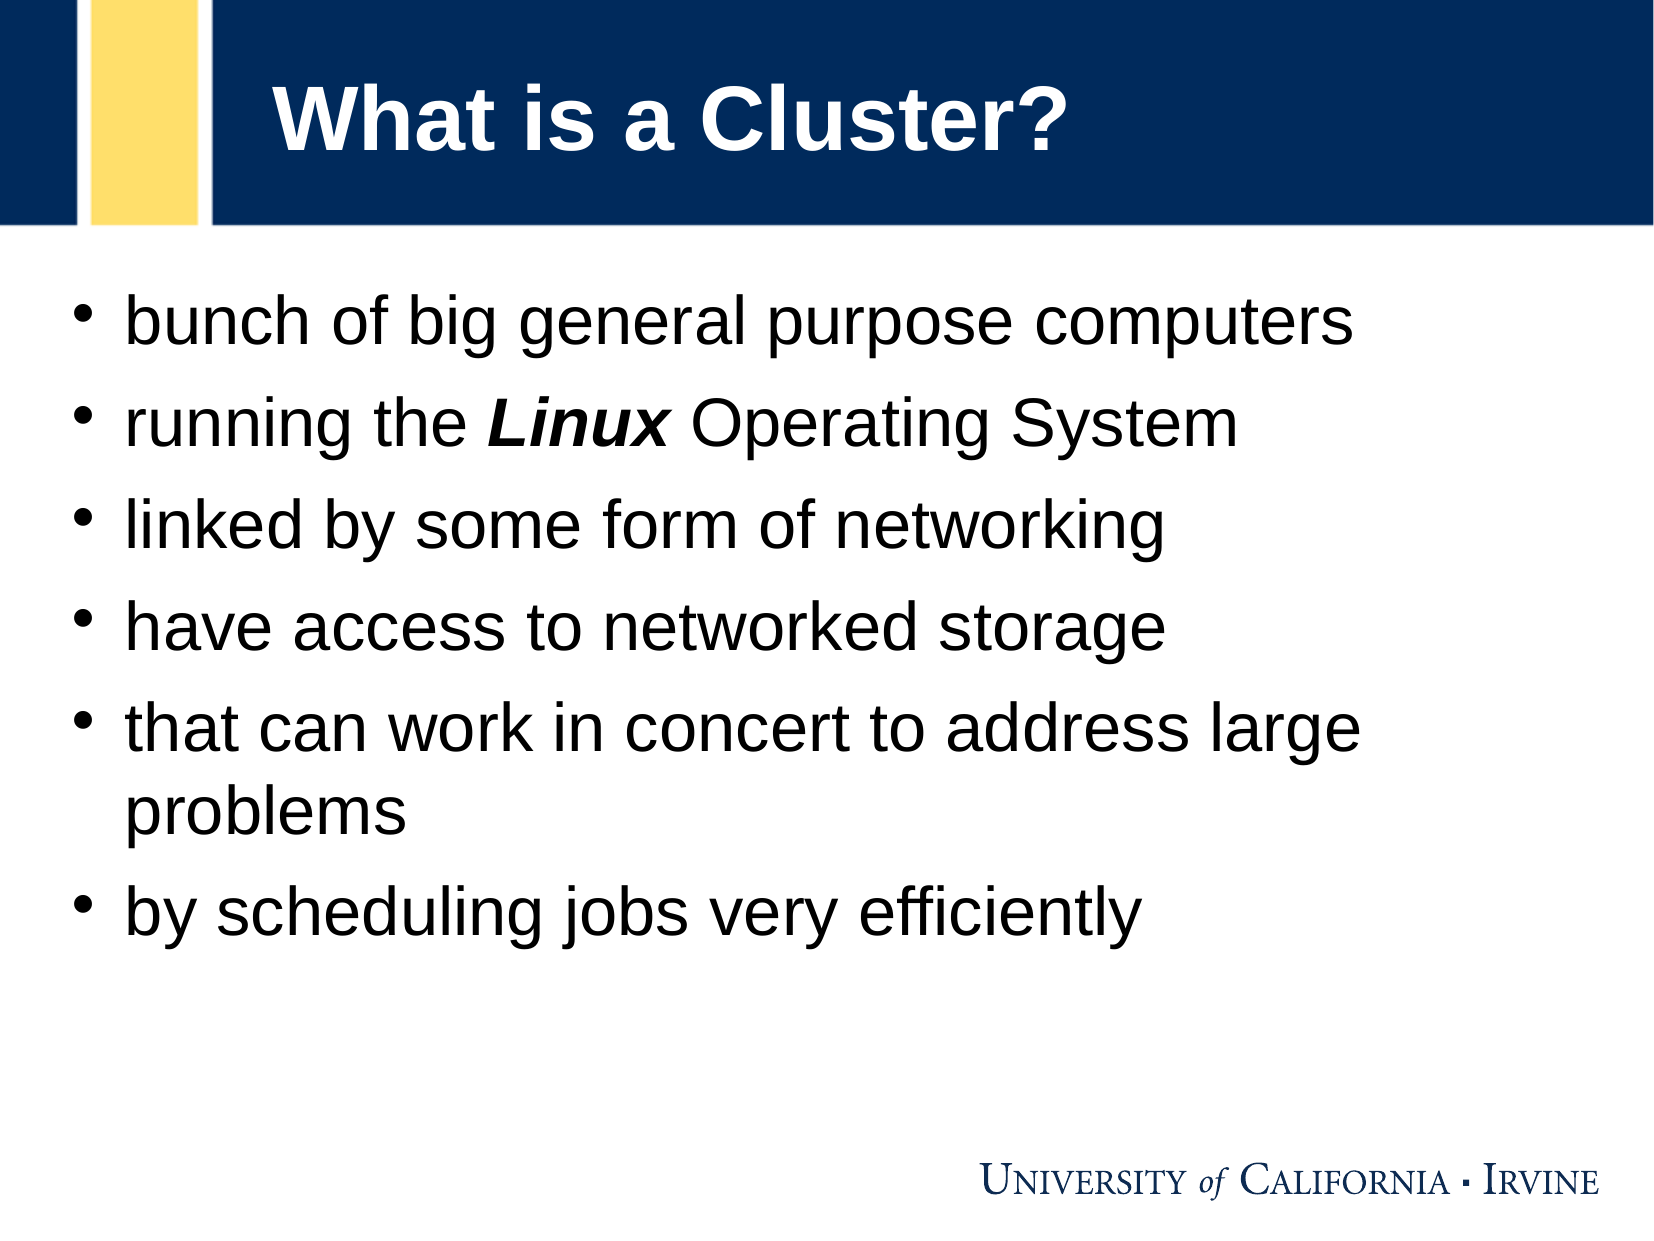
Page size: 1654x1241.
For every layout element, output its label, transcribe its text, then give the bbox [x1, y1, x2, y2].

subtitle bunch of big general purpose computers running the Linux Operating System linked by some form of networking have access to networked storage that can work in concert to address large problems by scheduling jobs very efficiently [39, 268, 1615, 1130]
picture [0, 0, 1654, 1241]
title What is a Cluster? [257, 0, 1654, 228]
